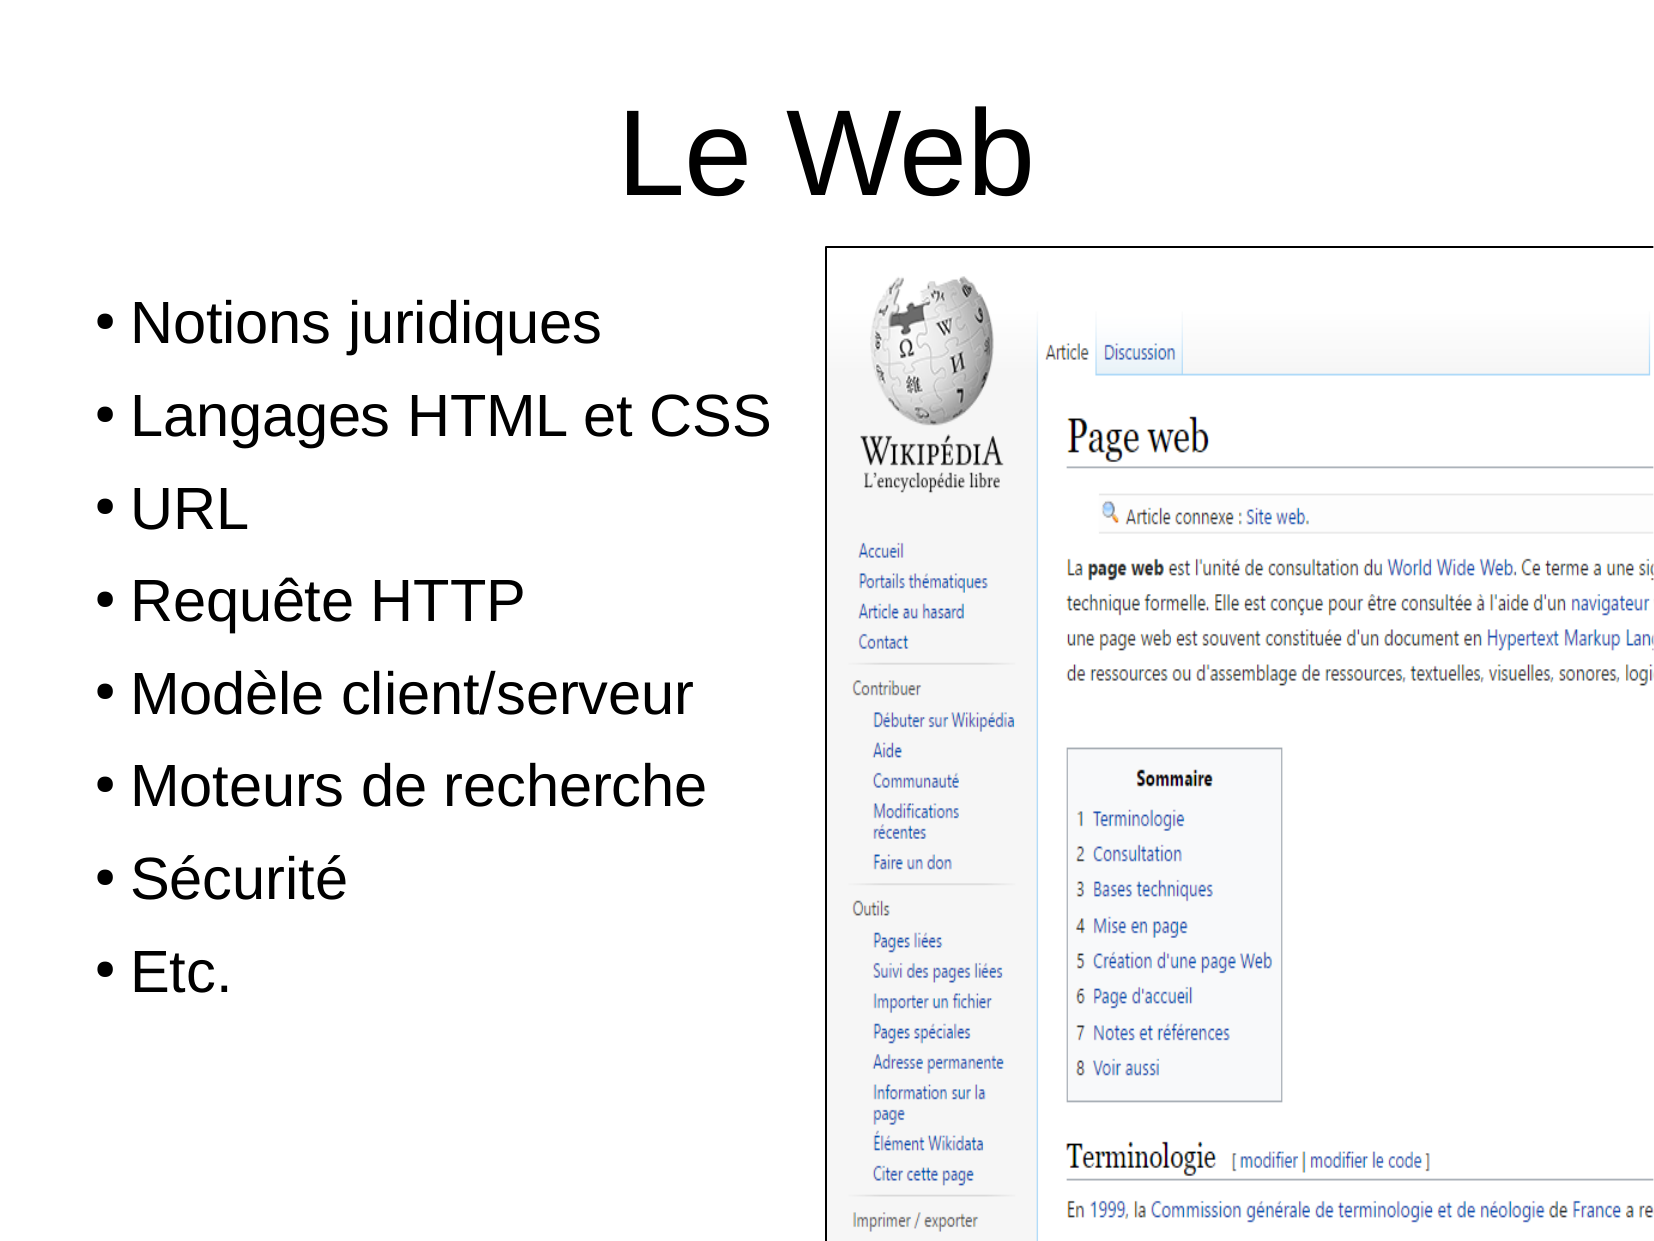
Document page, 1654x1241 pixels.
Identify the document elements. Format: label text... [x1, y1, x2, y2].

list Notions juridiques Langages HTML et CSS URL Requête HTTP Modèle client/serveur Moteurs de recherche Sécurité Etc. [82, 290, 825, 1010]
title Le Web [82, 49, 1571, 257]
picture [826, 248, 1654, 1241]
